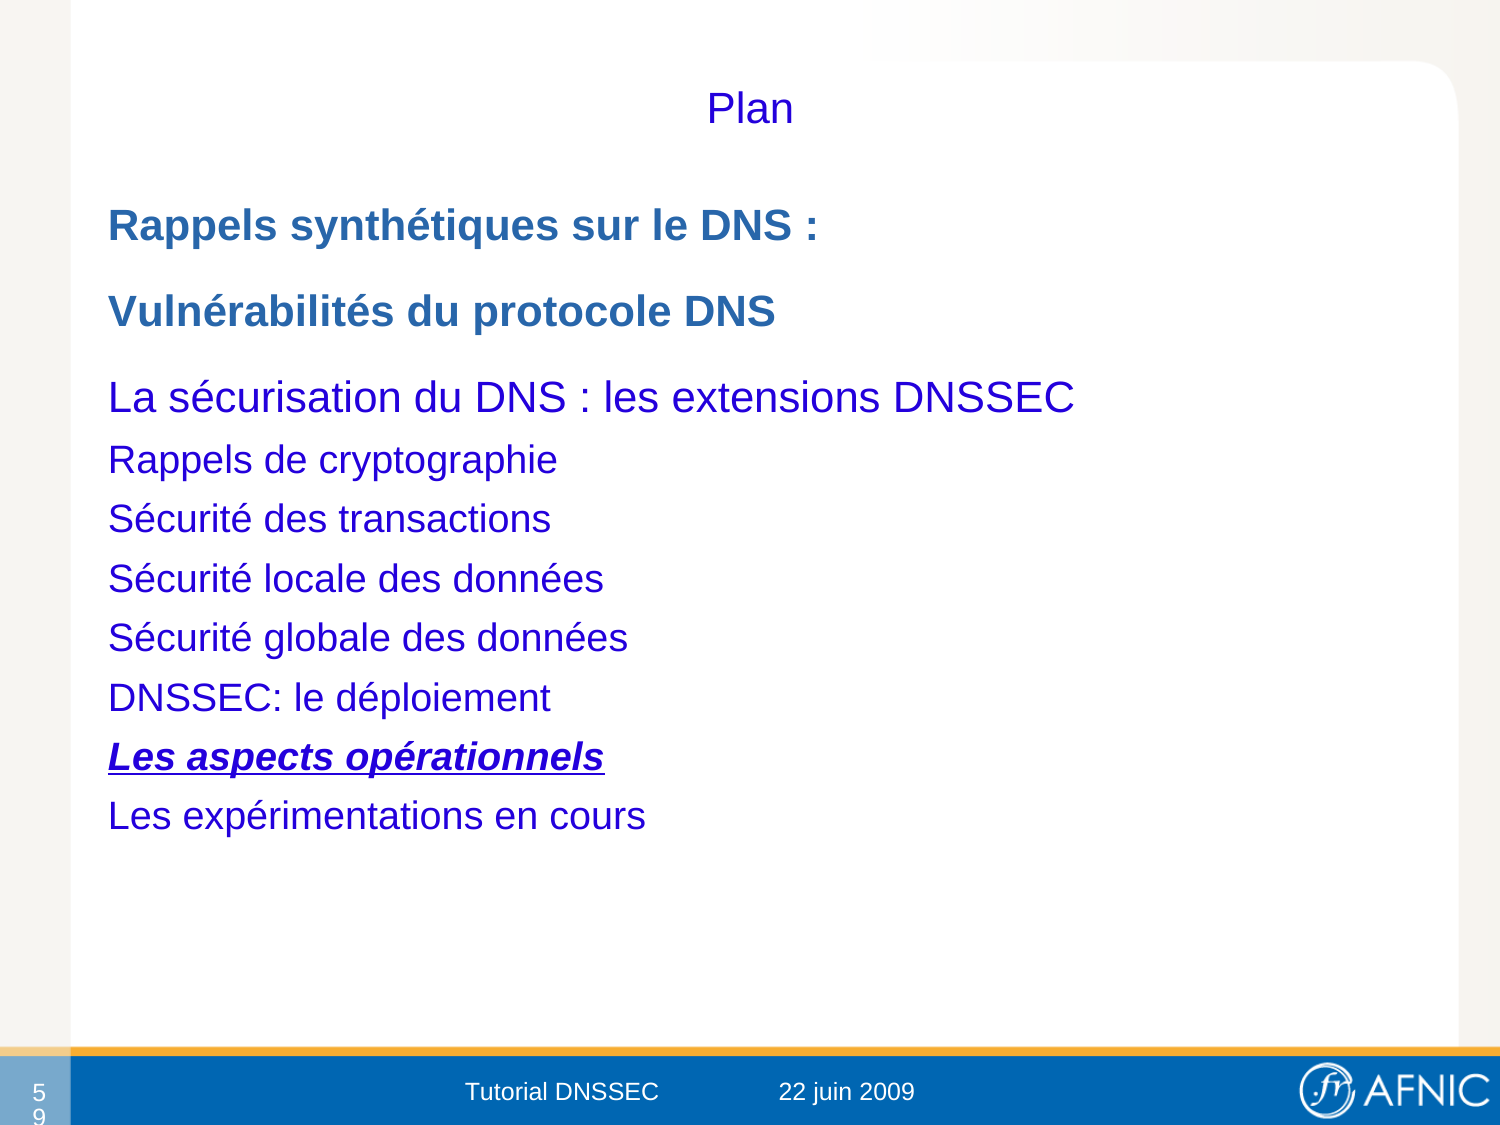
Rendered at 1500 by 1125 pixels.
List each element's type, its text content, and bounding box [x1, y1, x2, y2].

picture [35, 1110, 42, 1118]
list Rappels synthétiques sur le DNS : Vulnérabilités du protocole DNS La sécurisation du DNS : les extensions DNSSEC Rappels de cryptographie Sécurité des transactions Sécurité locale des données Sécurité globale des données DNSSEC: le déploiement Les aspects opérationnels Les expérimentations en cours [108, 192, 1433, 1004]
title Plan [110, 19, 1391, 192]
picture [0, 0, 1500, 1125]
